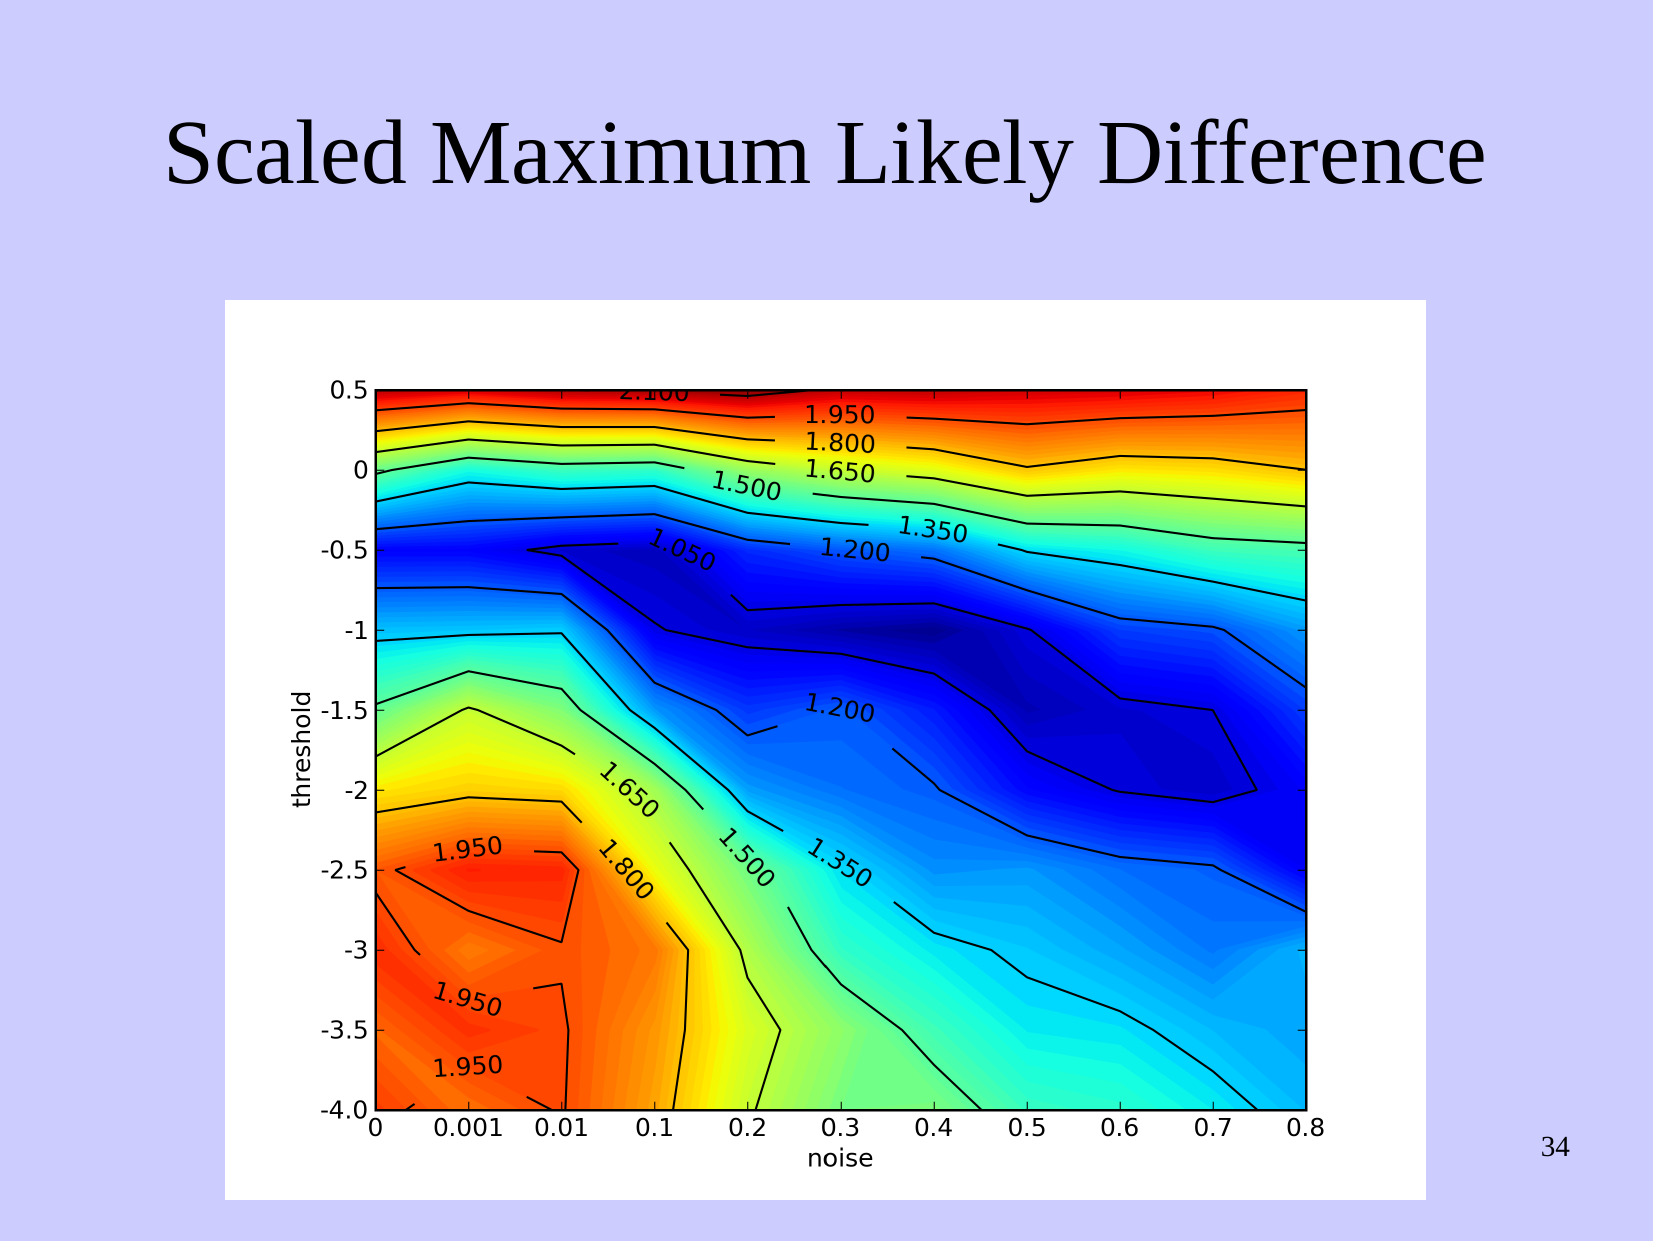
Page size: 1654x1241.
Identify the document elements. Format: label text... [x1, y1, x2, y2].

title Scaled Maximum Likely Difference [82, 49, 1571, 257]
picture [225, 300, 1426, 1201]
